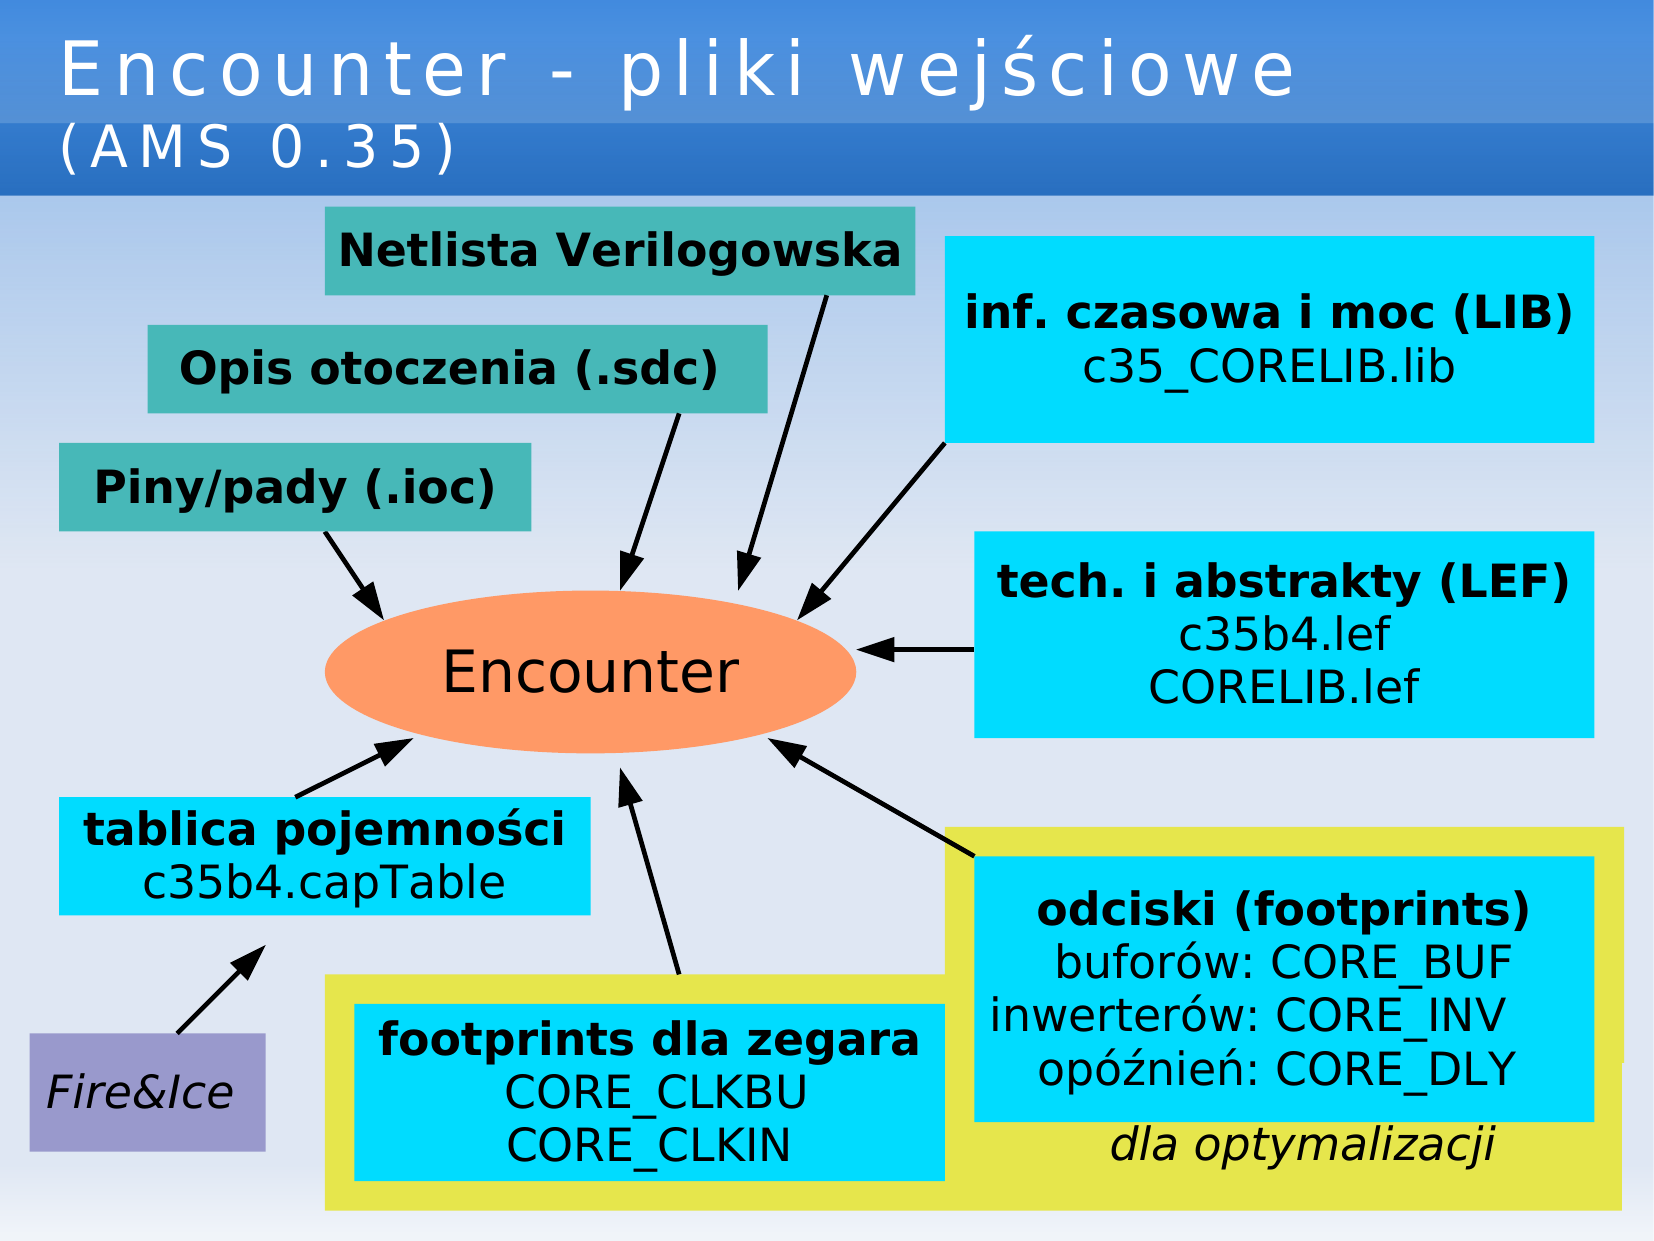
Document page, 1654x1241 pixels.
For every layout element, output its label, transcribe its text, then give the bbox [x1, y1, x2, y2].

text_box footprints dla zegara CORE_CLKBU CORE_CLKIN [354, 1003, 945, 1182]
title Encounter - pliki wejściowe (AMS 0.35) [59, 25, 1388, 182]
text_box odciski (footprints) buforów: CORE_BUF inwerterów: CORE_INV opóźnień: CORE_DLY [974, 856, 1595, 1123]
text_box Fire&Ice [29, 1033, 266, 1152]
text_box tablica pojemności c35b4.capTable [59, 797, 591, 916]
text_box Opis otoczenia (.sdc) [147, 324, 768, 414]
text_box dla optymalizacji [1092, 1108, 1514, 1182]
text_box Netlista Verilogowska [324, 206, 916, 296]
text_box tech. i abstrakty (LEF) c35b4.lef CORELIB.lef [974, 531, 1595, 739]
text_box Encounter [324, 590, 857, 754]
picture [0, 0, 1654, 1241]
text_box Piny/pady (.ioc) [59, 442, 532, 532]
text_box inf. czasowa i moc (LIB) c35_CORELIB.lib [944, 236, 1595, 443]
text_box [324, 826, 1625, 1211]
